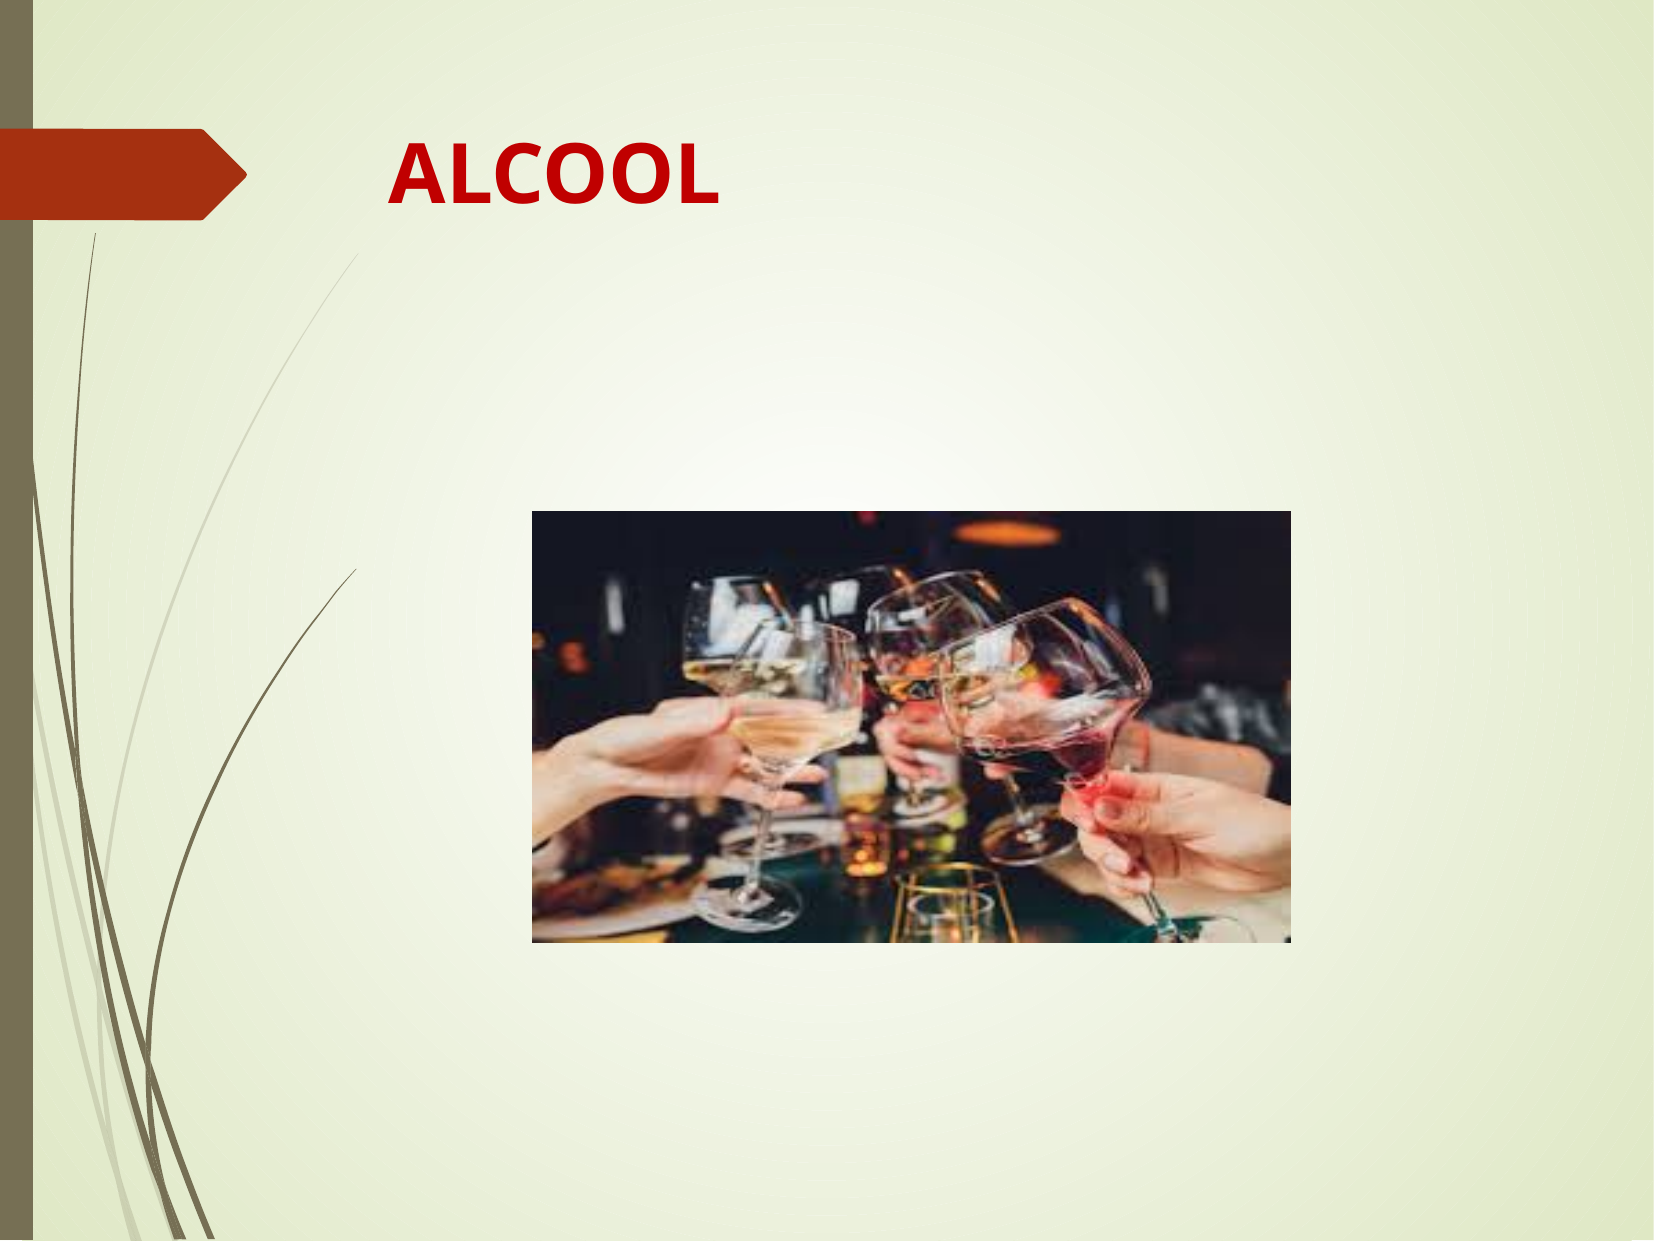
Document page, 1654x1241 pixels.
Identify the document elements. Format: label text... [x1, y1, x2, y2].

picture [532, 511, 1291, 943]
title ALCOOL [351, 112, 1544, 345]
